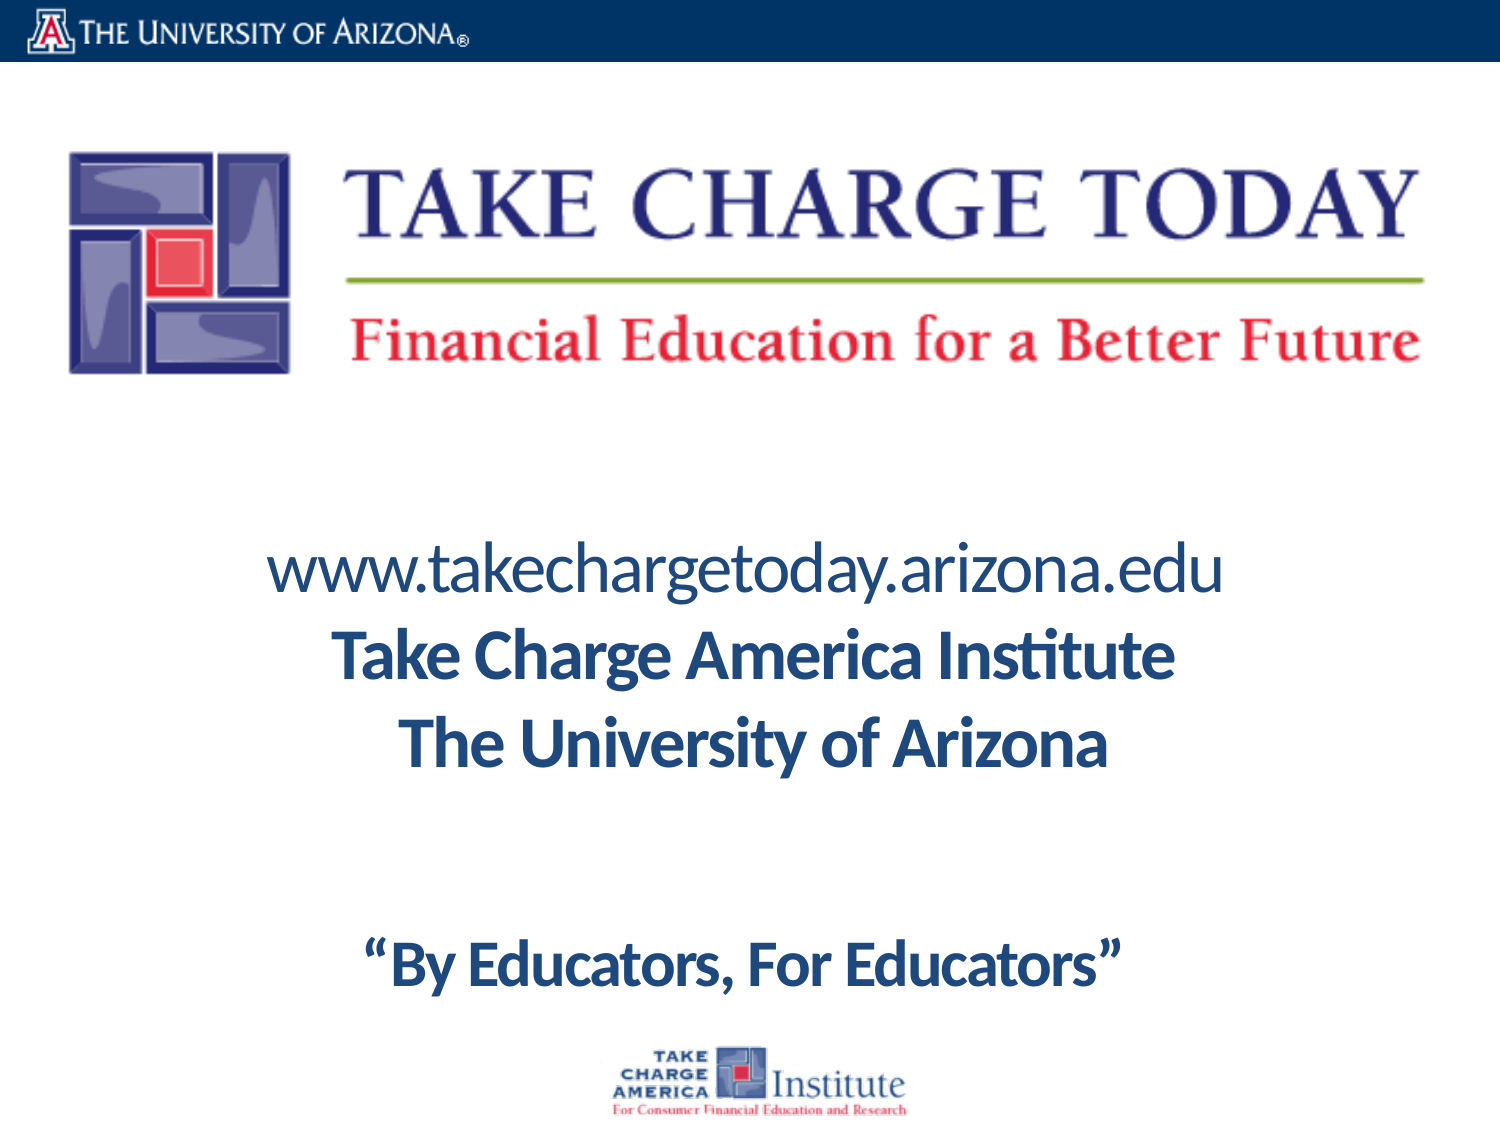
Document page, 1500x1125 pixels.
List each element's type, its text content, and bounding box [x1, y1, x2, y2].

title “By Educators, For Educators” [121, 912, 1379, 1026]
text_box www.takechargetoday.arizona.edu Take Charge America Institute The University of Arizona [126, 424, 1383, 825]
picture [31, 111, 1469, 425]
